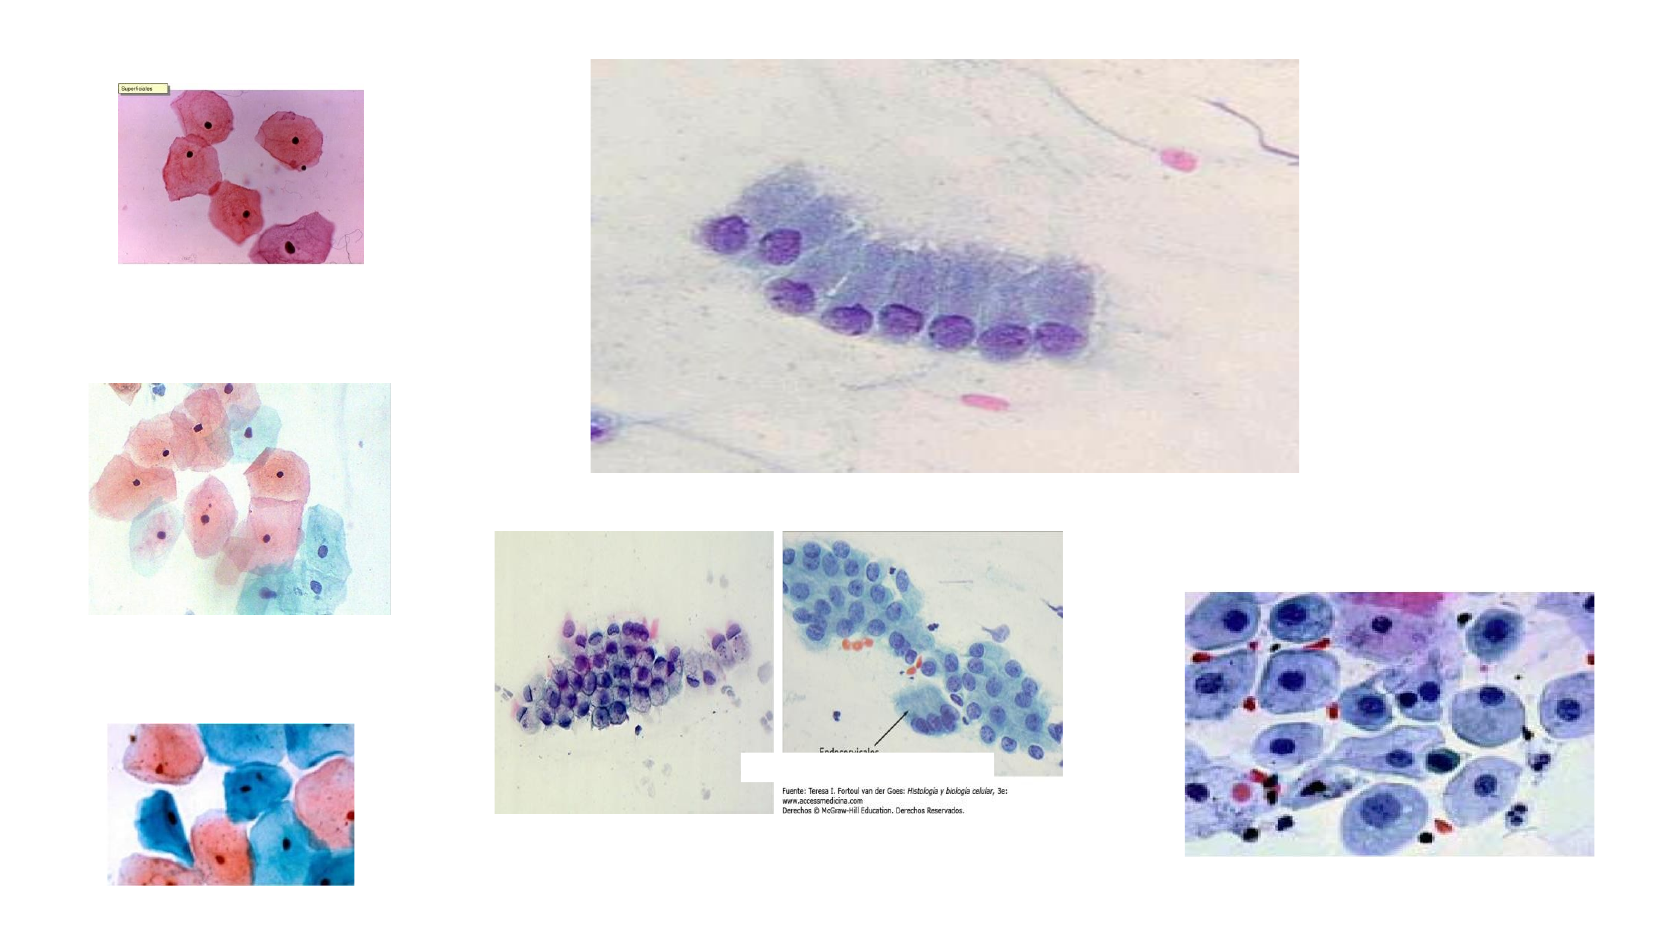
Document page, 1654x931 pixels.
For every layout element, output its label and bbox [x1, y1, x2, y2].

text_box [118, 83, 364, 266]
text_box [1184, 590, 1595, 857]
text_box [88, 383, 391, 615]
text_box [590, 59, 1300, 473]
text_box [494, 531, 1063, 814]
text_box [106, 723, 355, 886]
